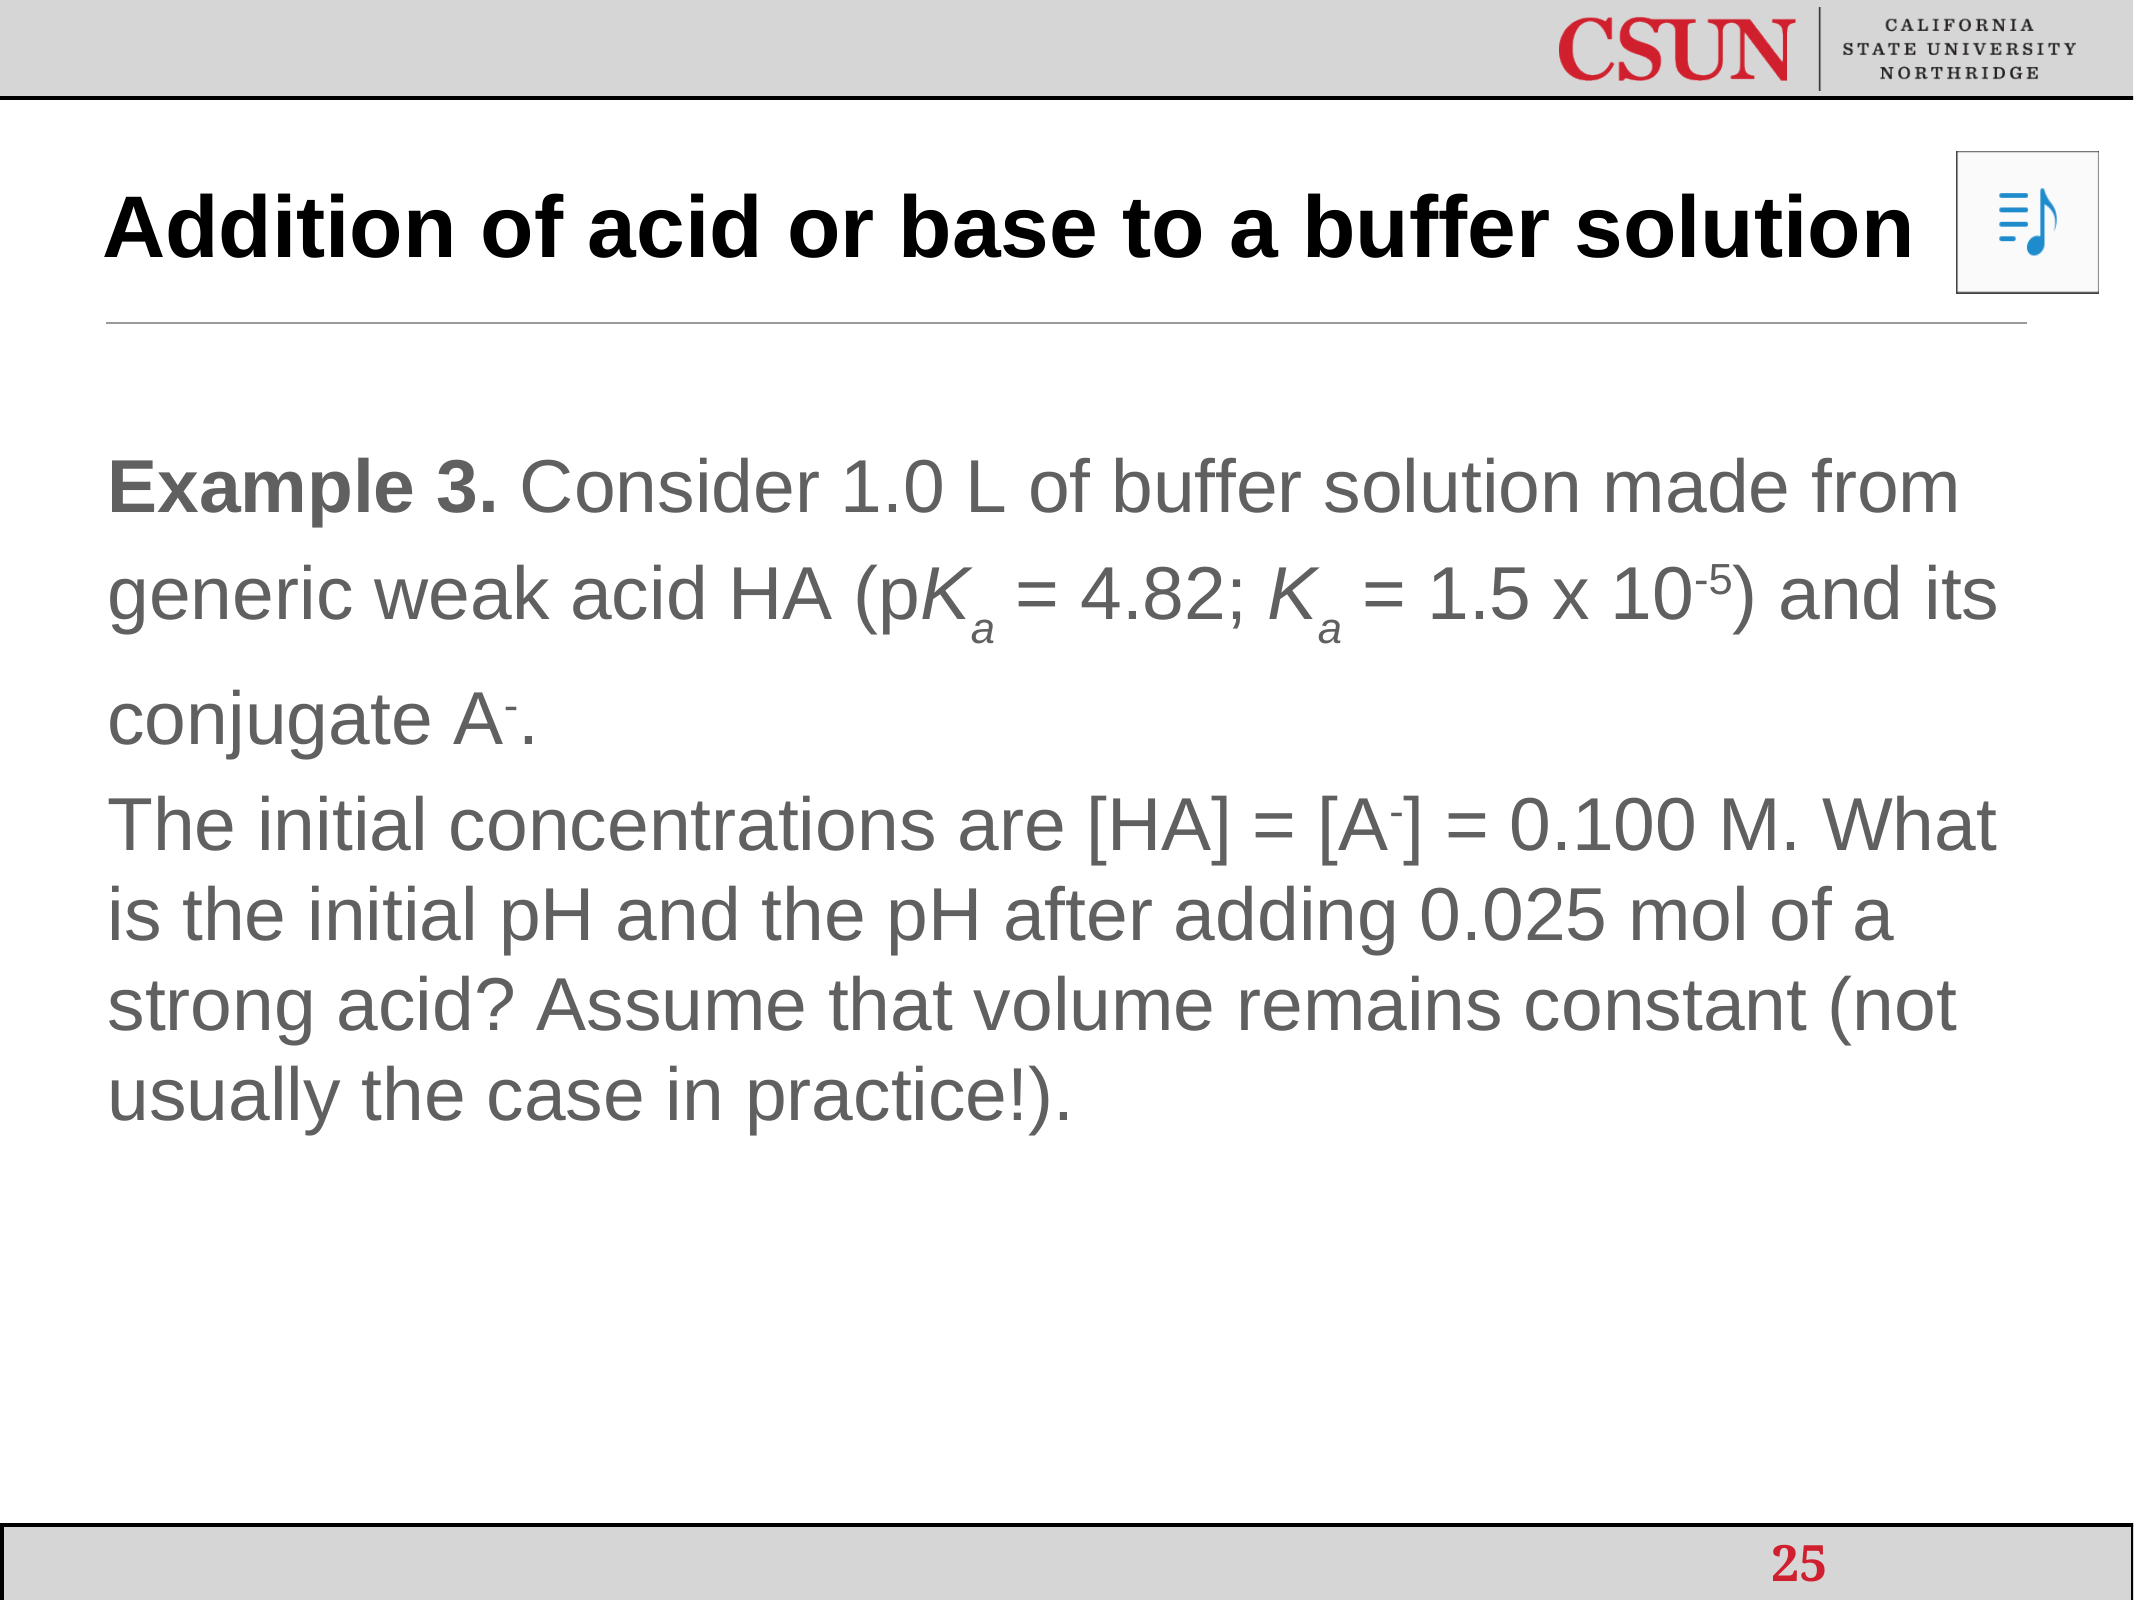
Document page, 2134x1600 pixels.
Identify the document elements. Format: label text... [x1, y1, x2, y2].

list Example 3. Consider 1.0 L of buffer solution made from generic weak acid HA (pKa = 4.82; Ka = 1.5 x 10-5) and its conjugate A-. The initial concentrations are [HA] = [A-] = 0.100 M. What is the initial pH and the pH after adding 0.025 mol of a strong acid? Assume that volume remains constant (not usually the case in practice!). [0, 429, 2050, 1306]
picture [1559, 7, 2076, 91]
title Addition of acid or base to a buffer solution [93, 104, 2040, 284]
text_box [1955, 150, 2101, 295]
